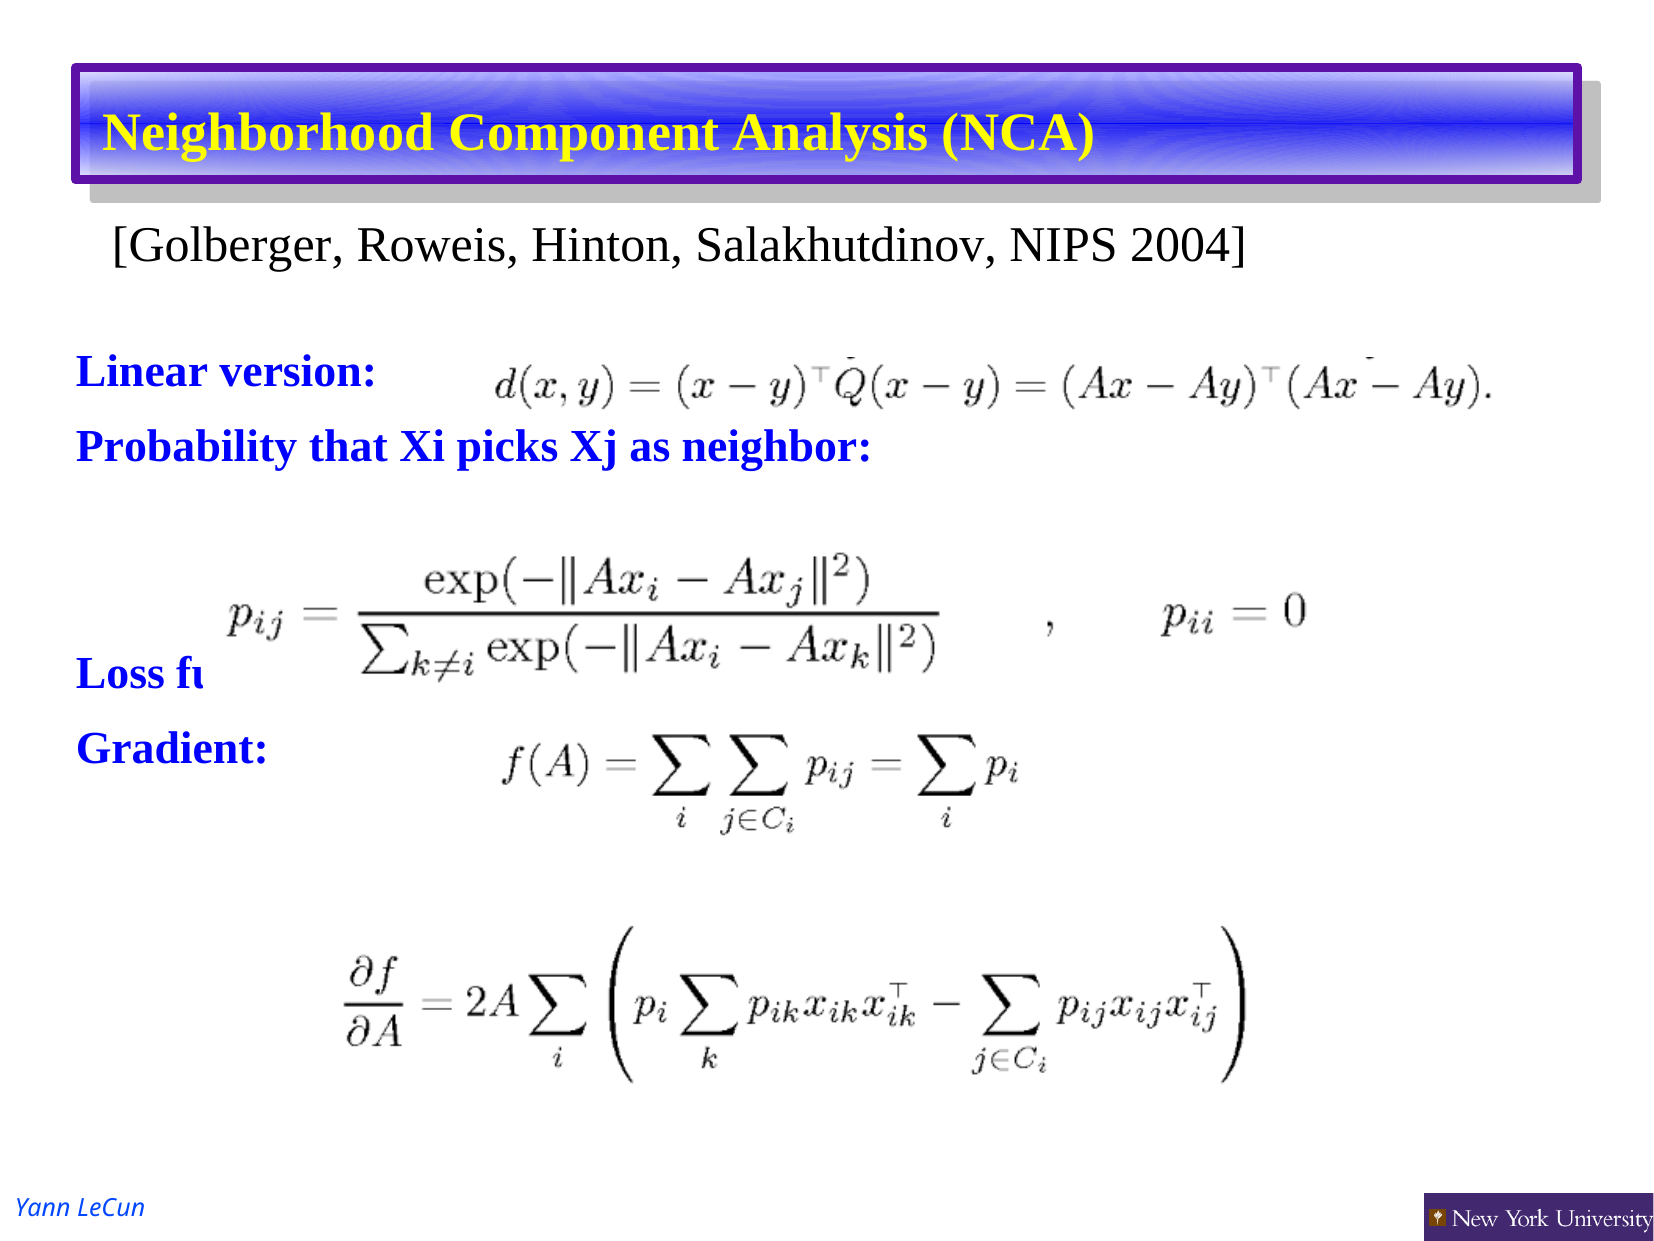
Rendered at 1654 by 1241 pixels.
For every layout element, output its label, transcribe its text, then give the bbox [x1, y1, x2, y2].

picture [305, 906, 1298, 1114]
title Neighborhood Component Analysis (NCA) [75, 67, 1578, 180]
picture [466, 357, 1518, 414]
picture [1424, 1193, 1654, 1241]
text_box [Golberger, Roweis, Hinton, Salakhutdinov, NIPS 2004] [108, 214, 1251, 281]
picture [203, 523, 1342, 851]
list Linear version: Probability that Xi picks Xj as neighbor: Loss function: Gradient: [75, 345, 1565, 1147]
